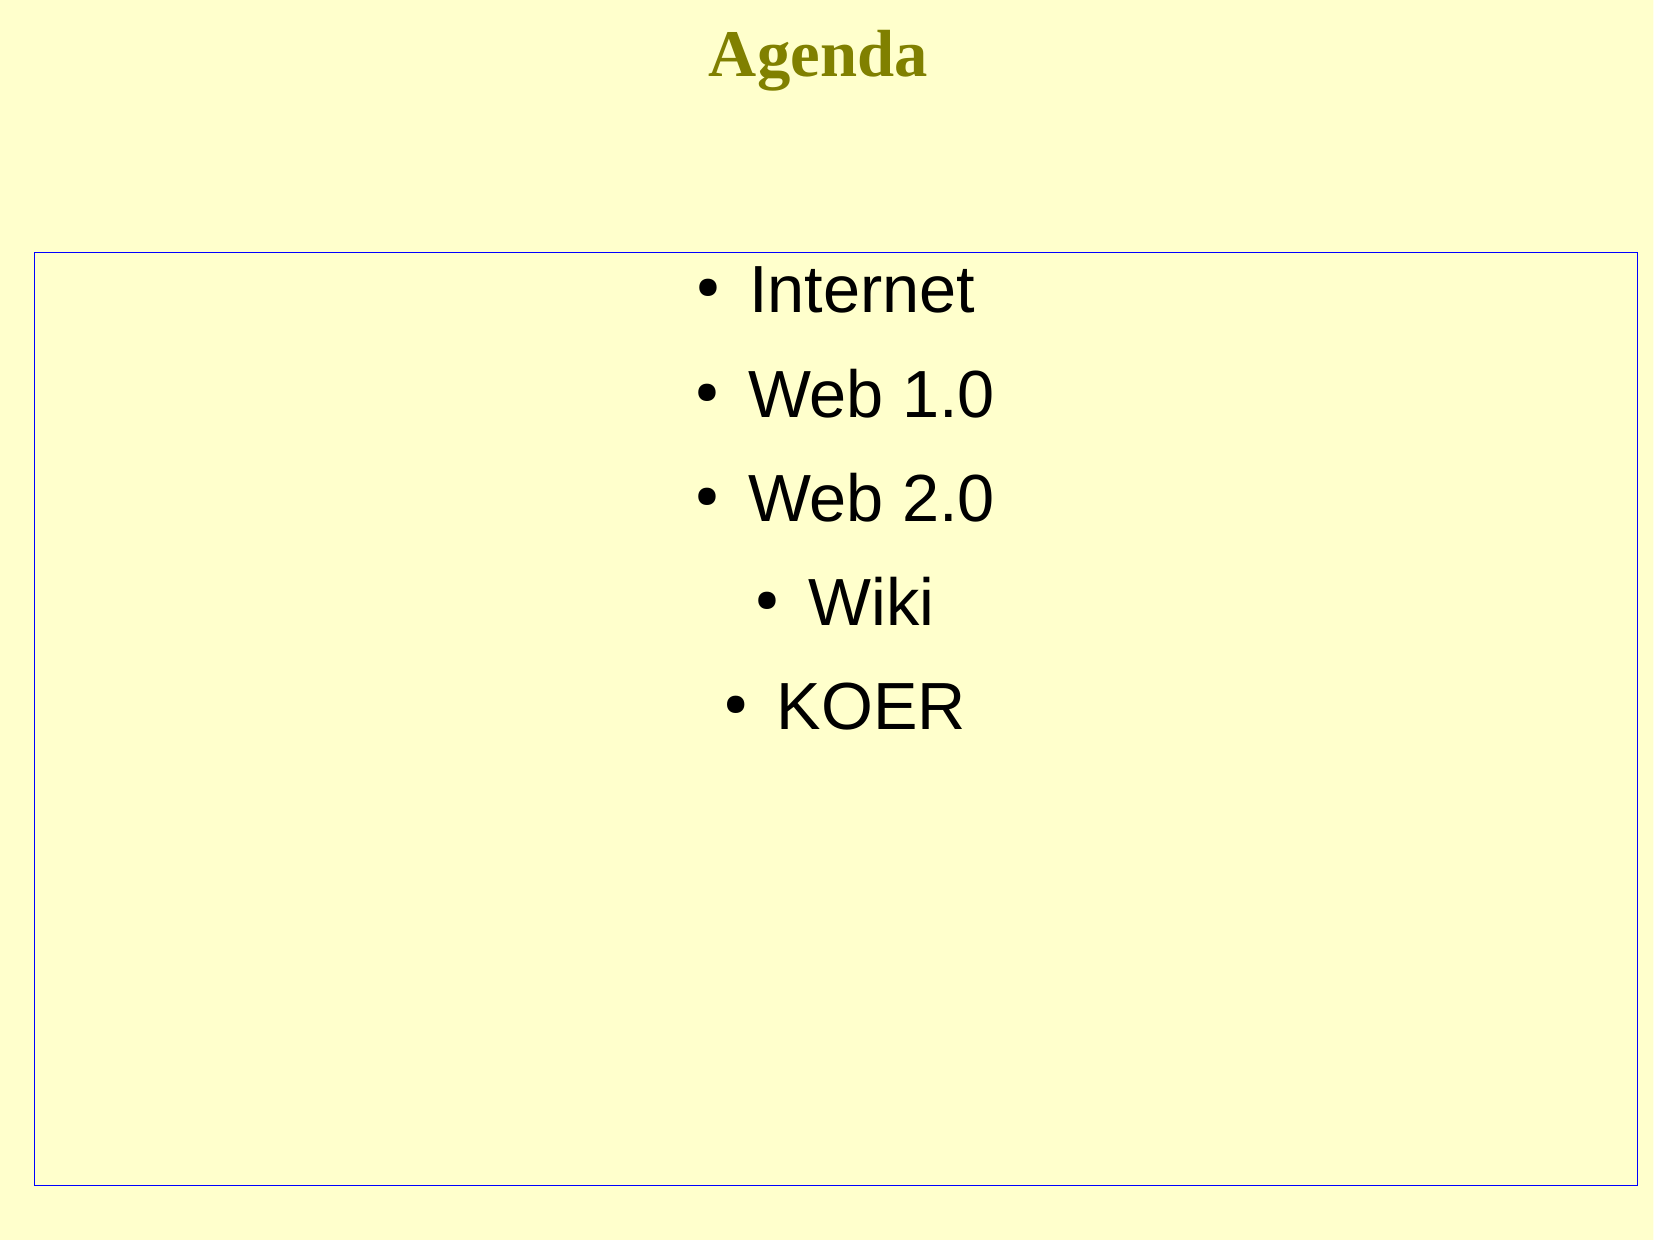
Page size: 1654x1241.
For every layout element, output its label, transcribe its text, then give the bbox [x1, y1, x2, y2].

title Agenda [82, 2, 1571, 107]
list Internet Web 1.0 Web 2.0 Wiki KOER [34, 252, 1638, 1186]
